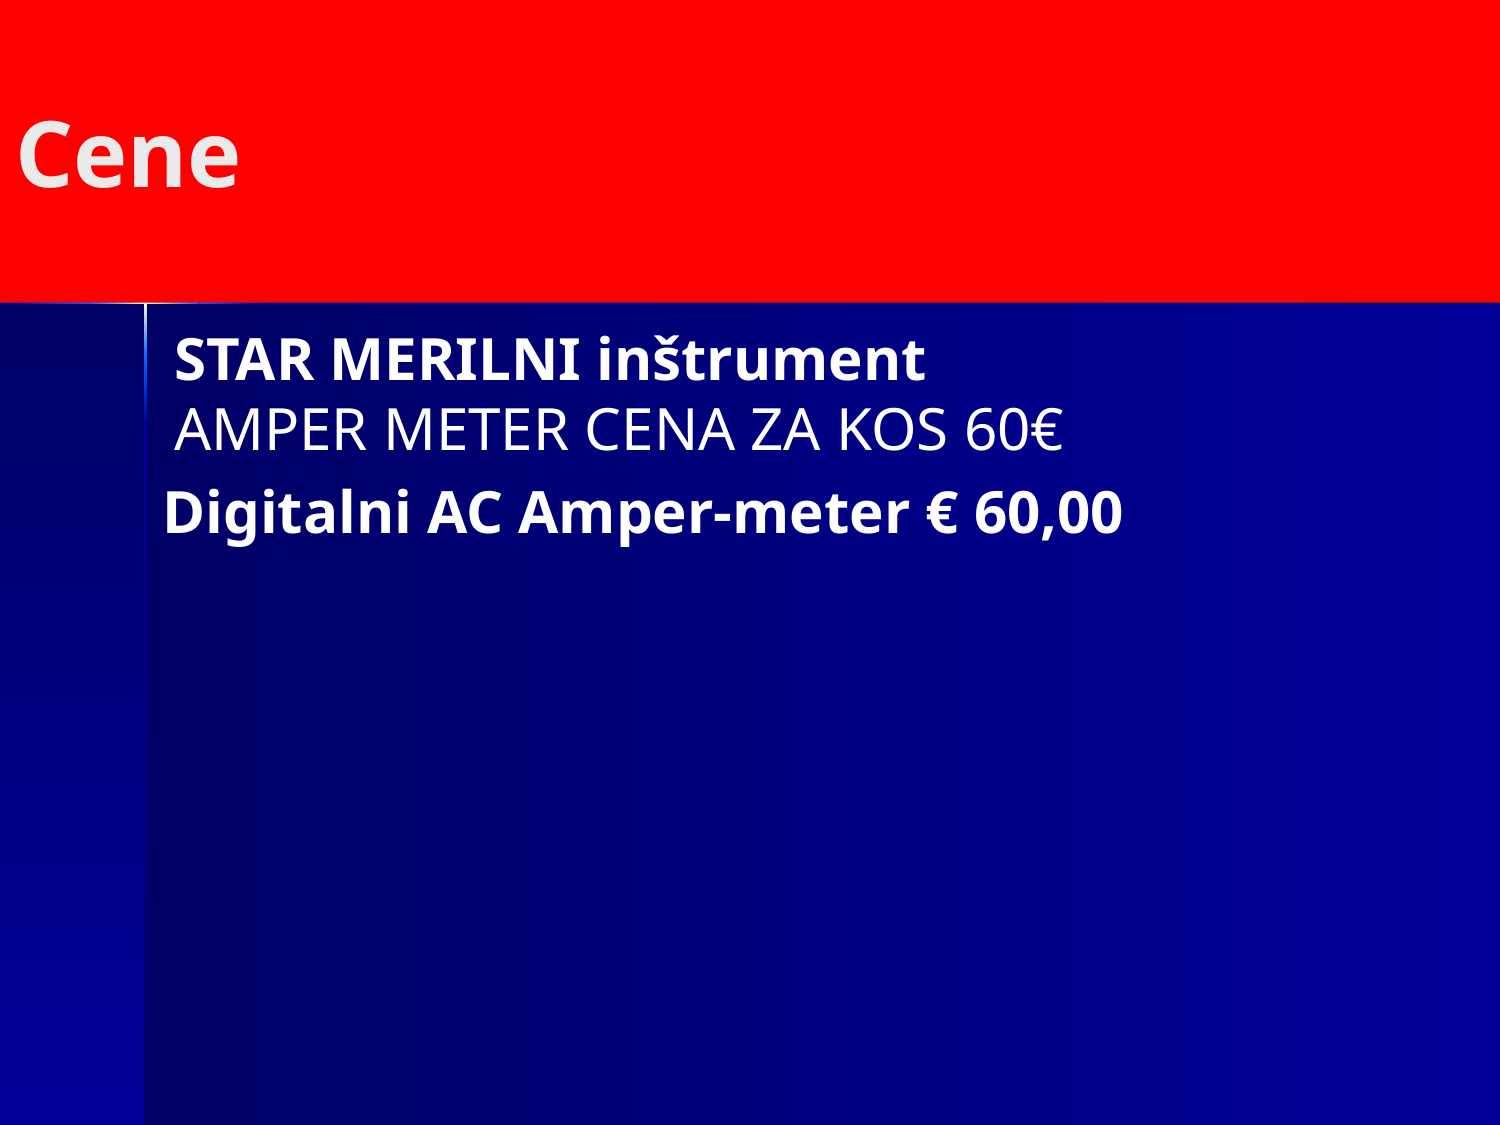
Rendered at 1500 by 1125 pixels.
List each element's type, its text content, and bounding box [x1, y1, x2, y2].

list Digitalni AC Amper-meter € 60,00 [147, 467, 1386, 564]
text_box STAR MERILNI inštrument AMPER METER CENA ZA KOS 60€ [159, 314, 1500, 470]
title Cene [0, 0, 1500, 303]
